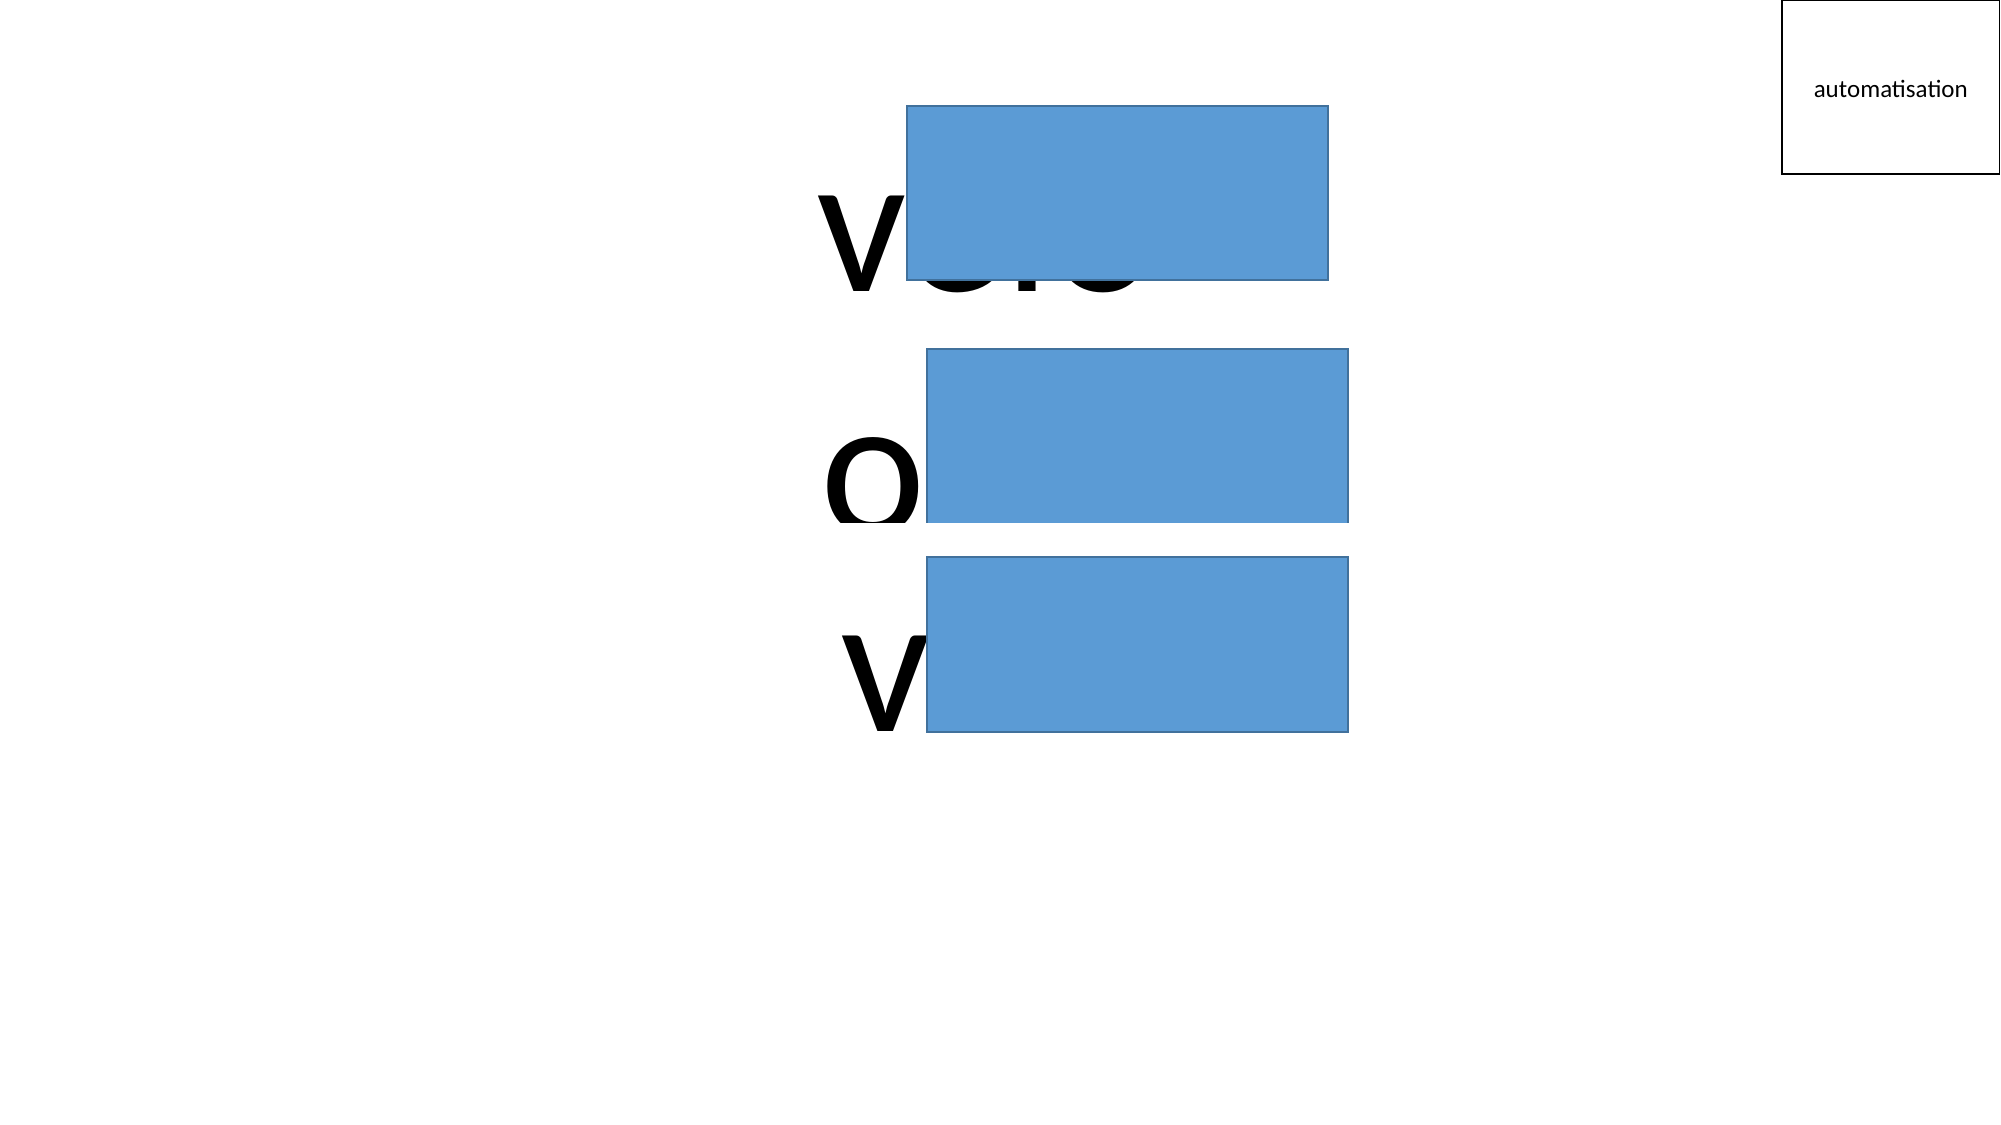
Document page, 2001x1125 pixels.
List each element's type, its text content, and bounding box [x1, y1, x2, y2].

text_box olive [497, 327, 1530, 546]
text_box vélo [470, 84, 1502, 303]
text_box voile [517, 524, 1550, 743]
text_box [927, 349, 1348, 524]
text_box olive [845, 450, 900, 522]
text_box automatisation [1782, 0, 2000, 174]
text_box [907, 106, 1328, 280]
text_box [927, 557, 1348, 732]
